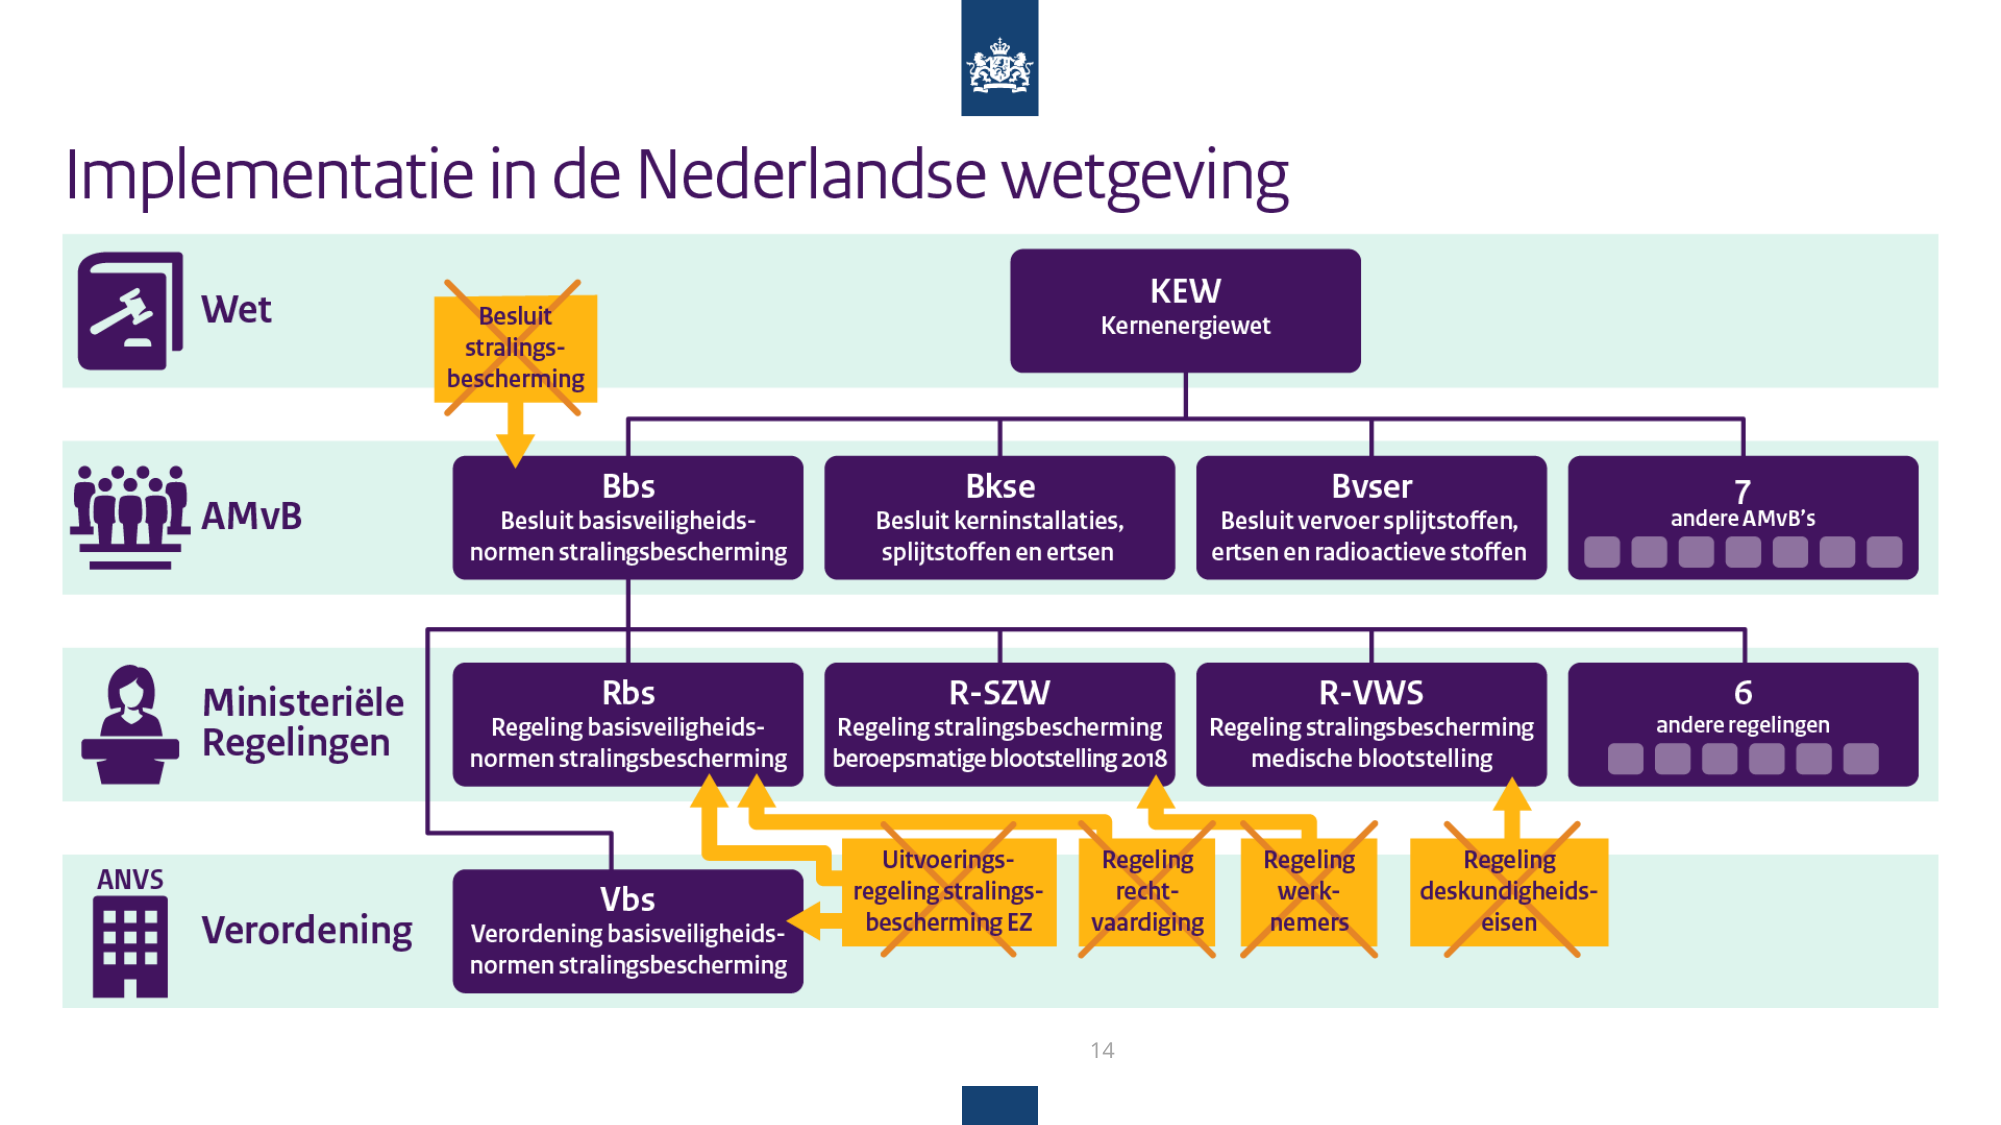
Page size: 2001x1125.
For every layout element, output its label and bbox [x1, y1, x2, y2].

picture [0, 117, 2000, 1008]
text_box [1074, 1020, 1897, 1074]
